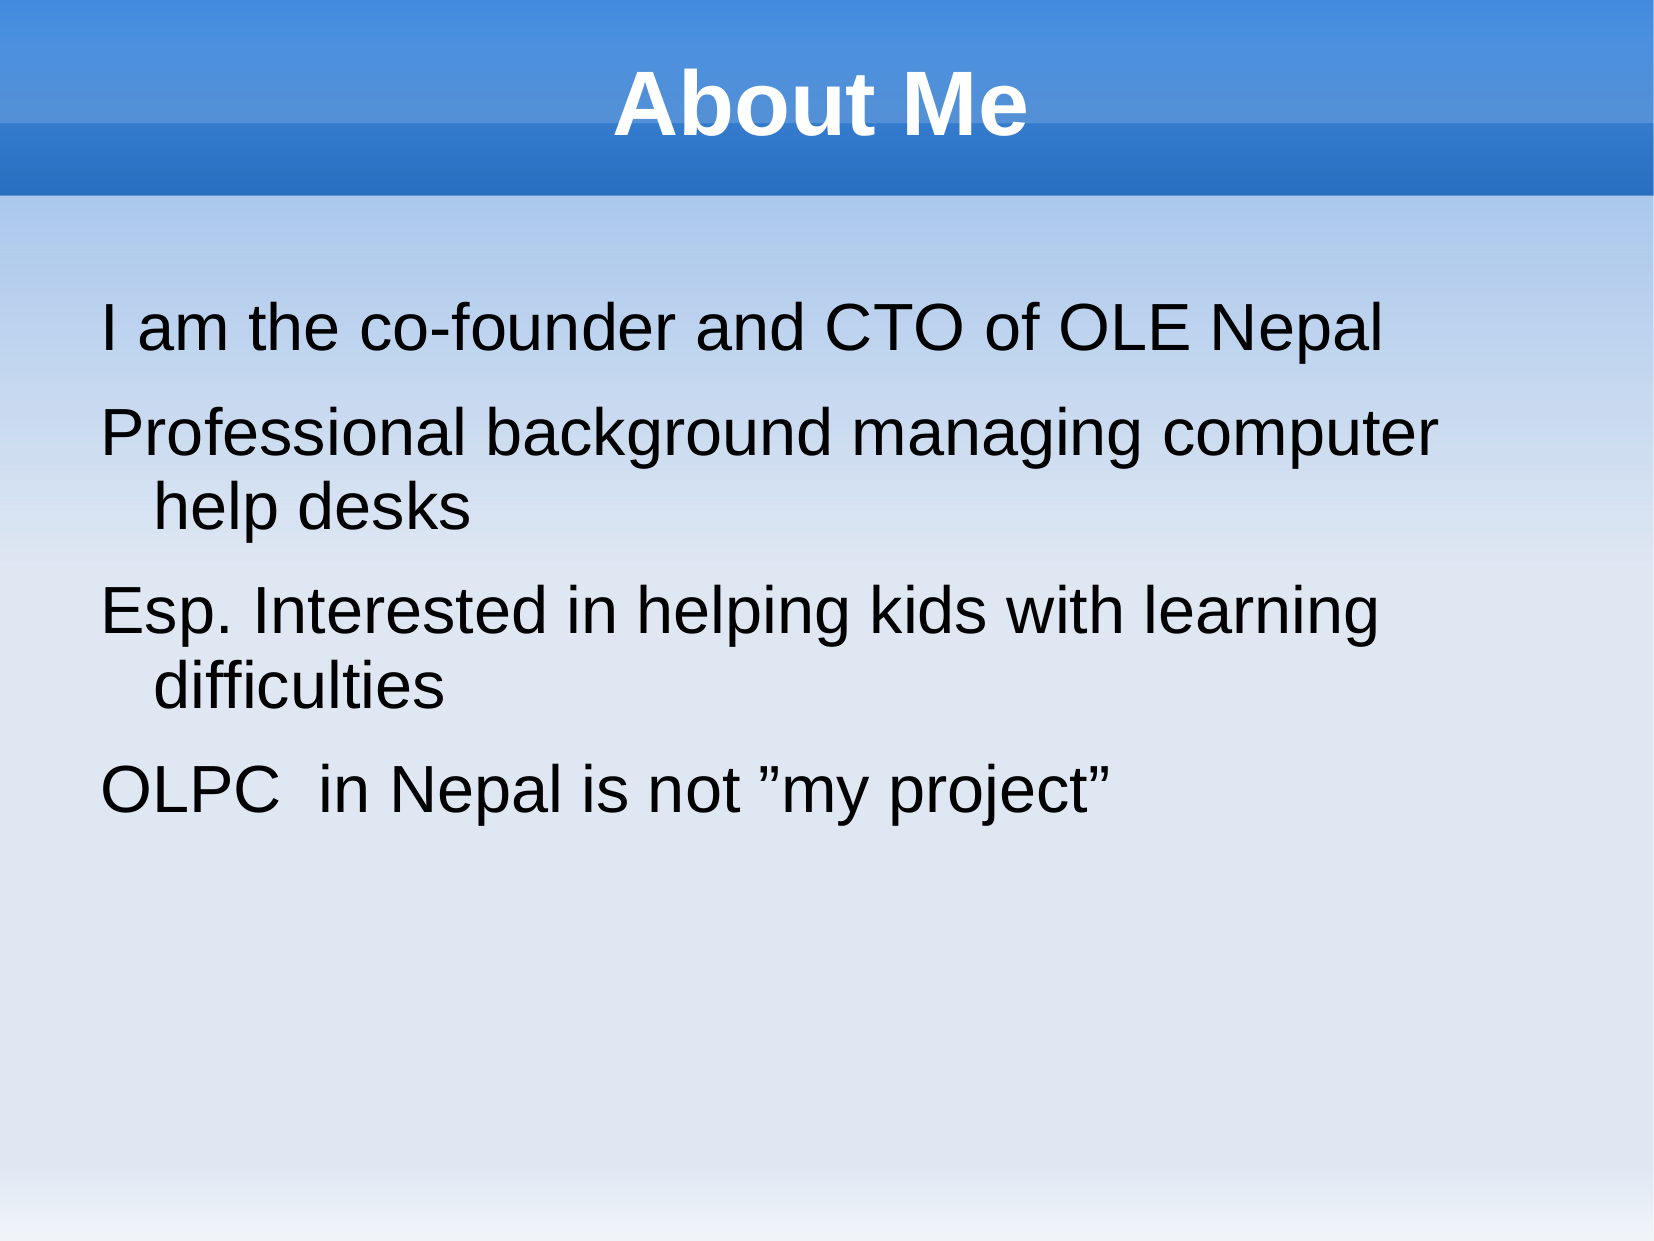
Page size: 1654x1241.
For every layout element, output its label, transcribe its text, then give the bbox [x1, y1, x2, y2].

title About Me [76, 7, 1565, 200]
list I am the co-founder and CTO of OLE Nepal Professional background managing computer help desks Esp. Interested in helping kids with learning difficulties OLPC in Nepal is not ”my project” [82, 290, 1571, 1094]
picture [0, 0, 1654, 1241]
